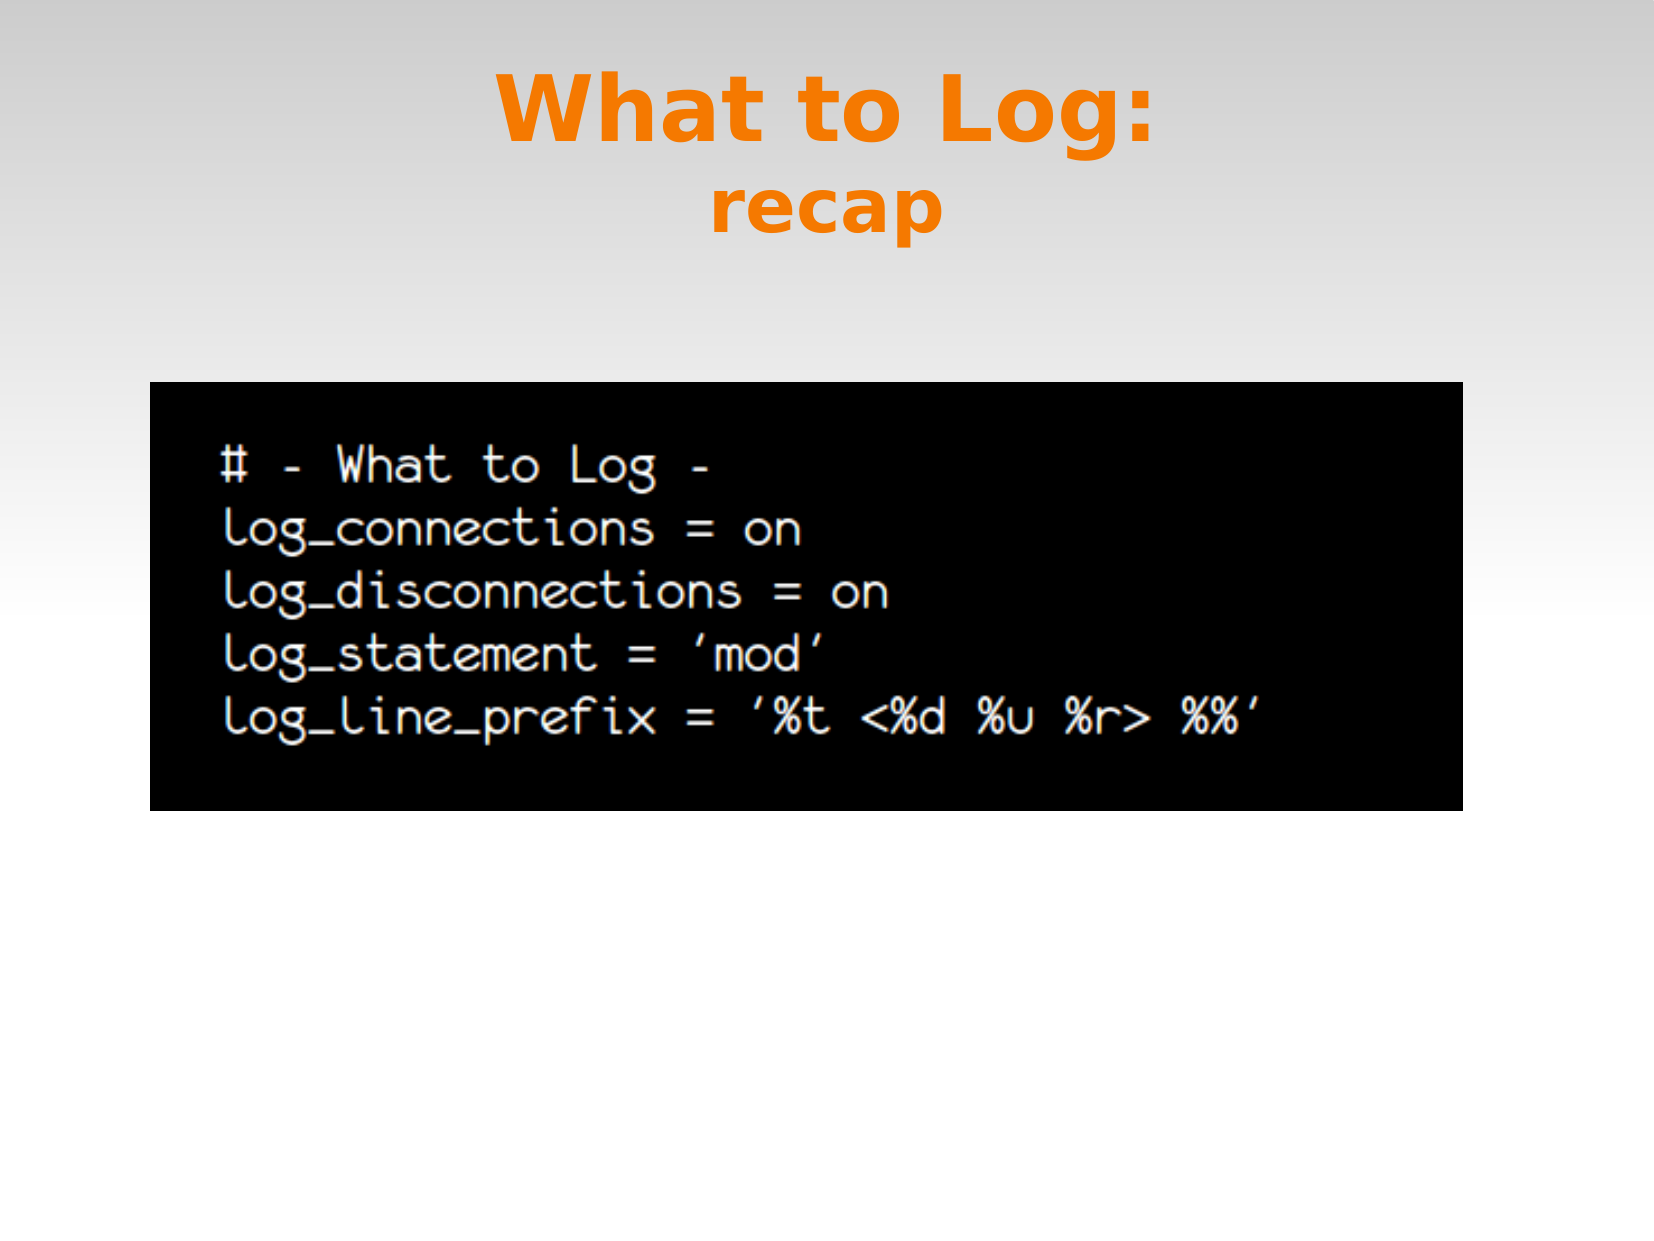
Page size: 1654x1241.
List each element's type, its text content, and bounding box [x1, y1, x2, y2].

picture [150, 382, 1463, 811]
title What to Log: recap [82, 49, 1571, 257]
